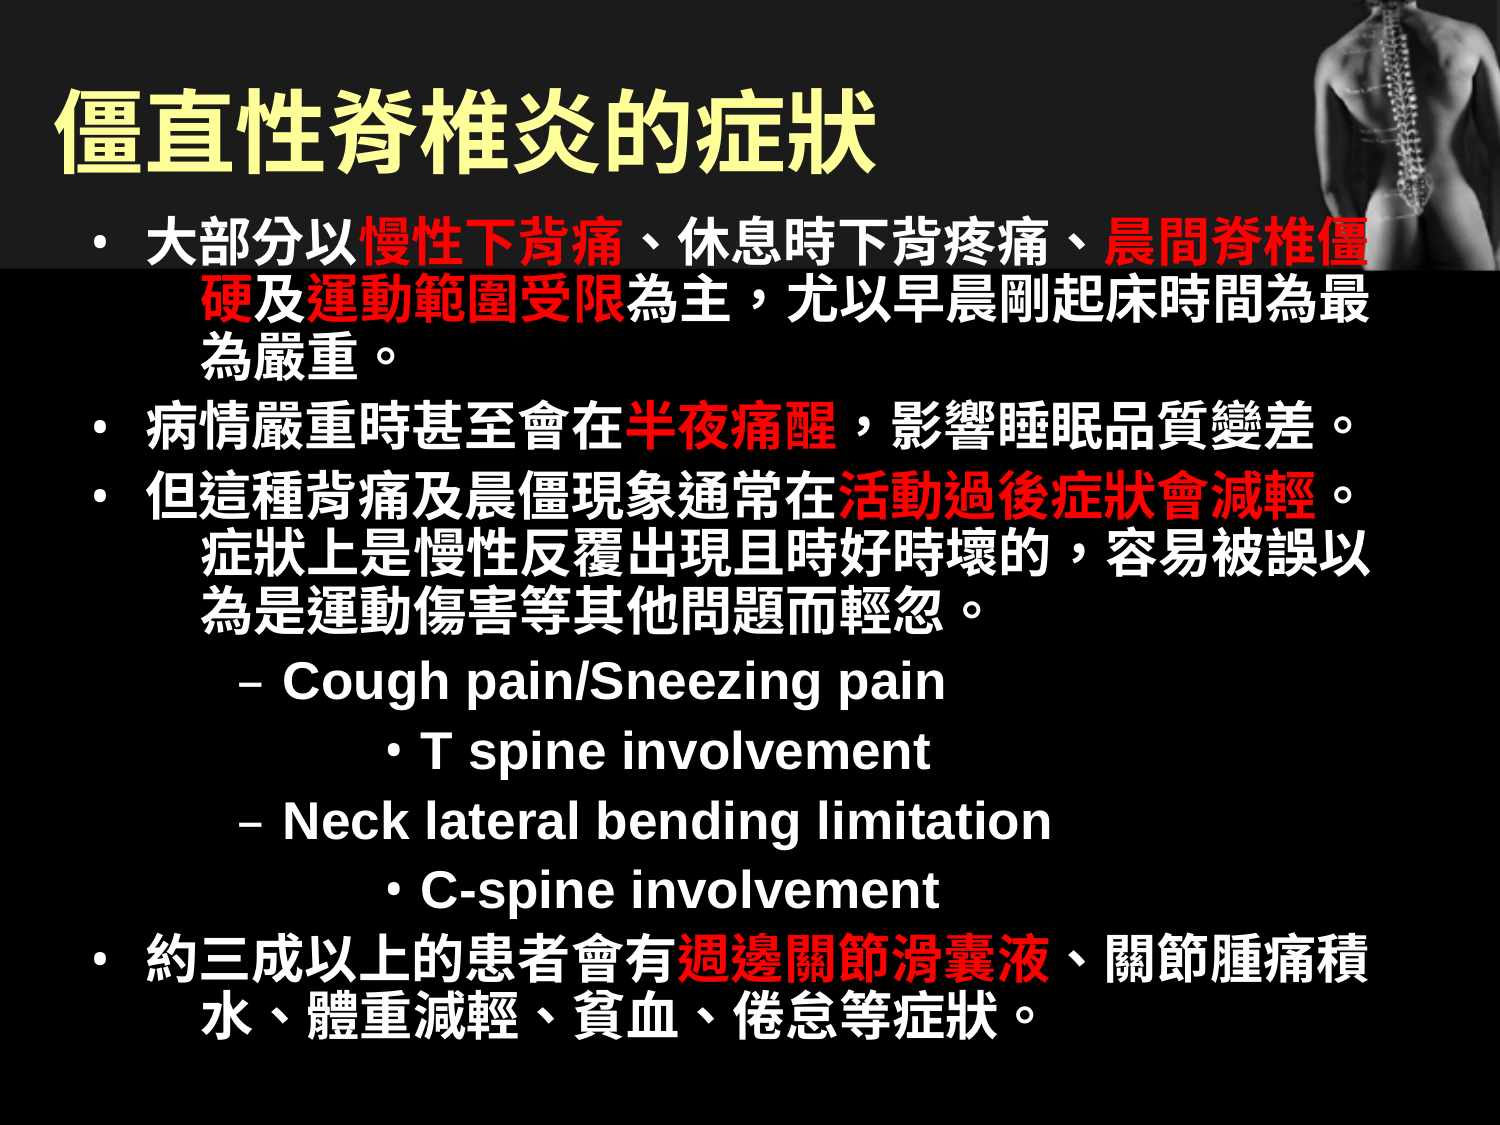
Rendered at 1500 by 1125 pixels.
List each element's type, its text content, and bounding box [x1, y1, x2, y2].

list 大部分以慢性下背痛、休息時下背疼痛、晨間脊椎僵硬及運動範圍受限為主，尤以早晨剛起床時間為最為嚴重。 病情嚴重時甚至會在半夜痛醒，影響睡眠品質變差。 但這種背痛及晨僵現象通常在活動過後症狀會減輕。症狀上是慢性反覆出現且時好時壞的，容易被誤以為是運動傷害等其他問題而輕忽。 Cough pain/Sneezing pain T spine involvement Neck lateral bending limitation C-spine involvement 約三成以上的患者會有週邊關節滑囊液、關節腫痛積水、體重減輕、貧血、倦怠等症狀。 [75, 208, 1424, 1059]
title 僵直性脊椎炎的症狀 [37, 32, 1300, 228]
